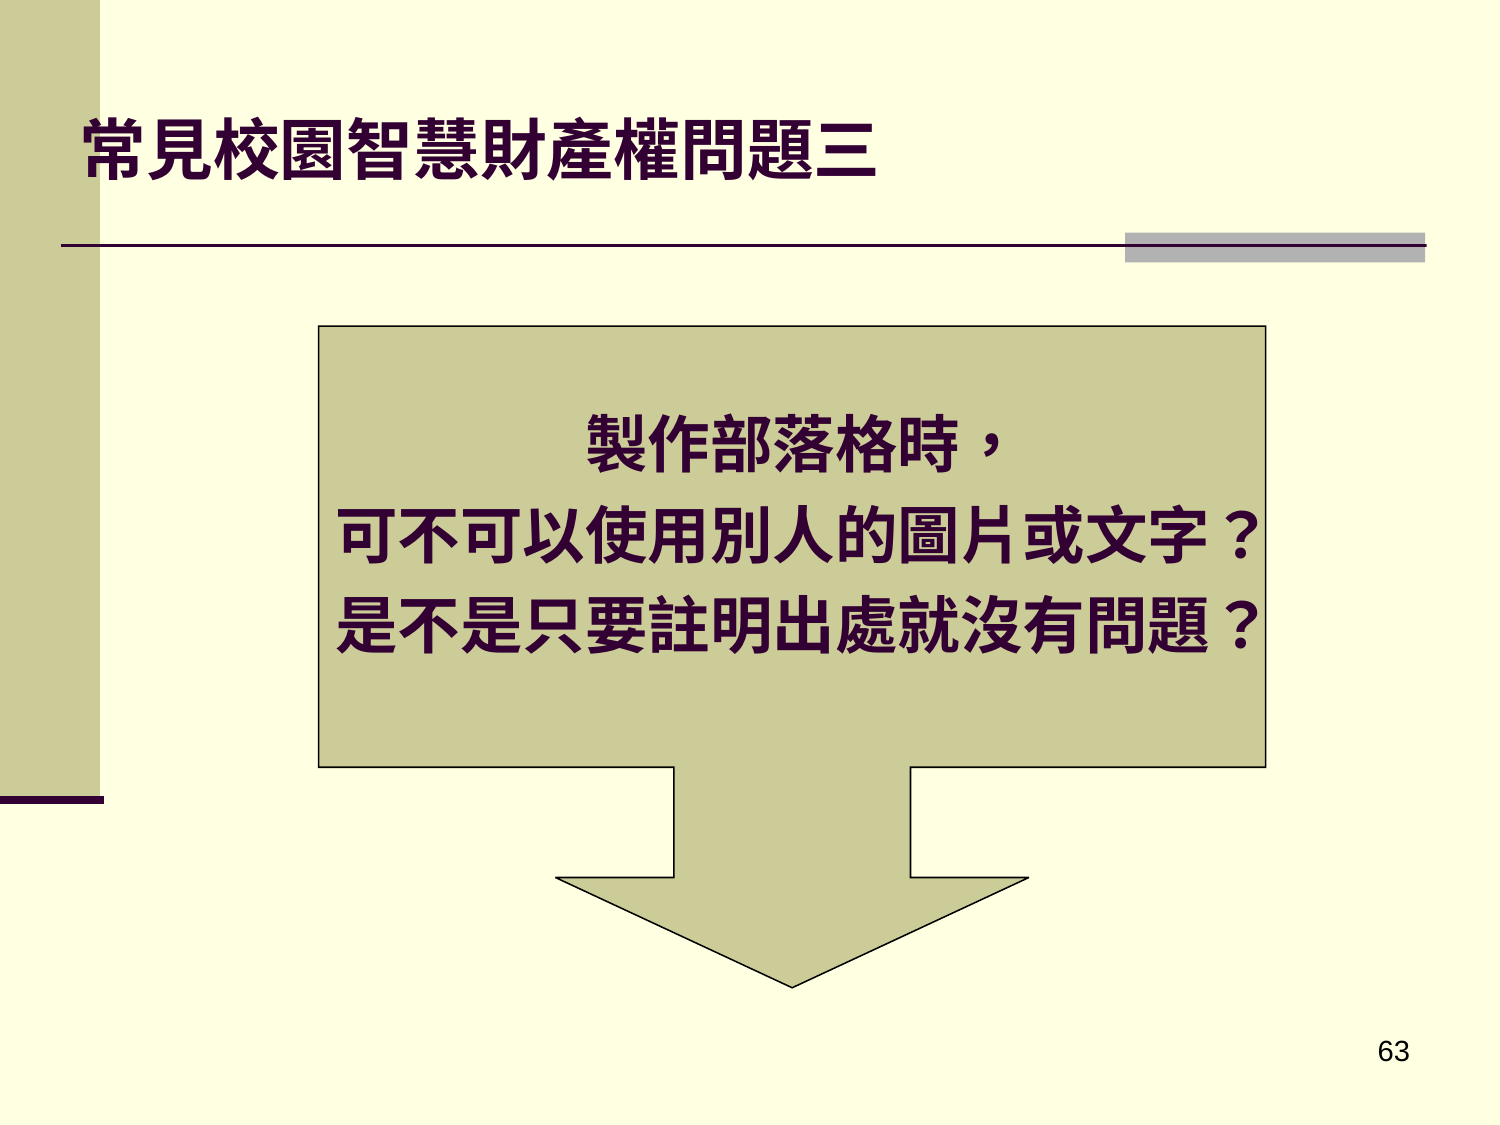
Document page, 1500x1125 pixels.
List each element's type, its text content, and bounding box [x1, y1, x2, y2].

title 常見校園智慧財產權問題三 [64, 42, 1415, 254]
text_box [318, 326, 1266, 397]
text_box <編號> [1074, 1024, 1426, 1103]
text_box [318, 670, 1266, 988]
text_box 製作部落格時， 可不可以使用別人的圖片或文字？ 是不是只要註明出處就沒有問題？ [312, 397, 1296, 670]
